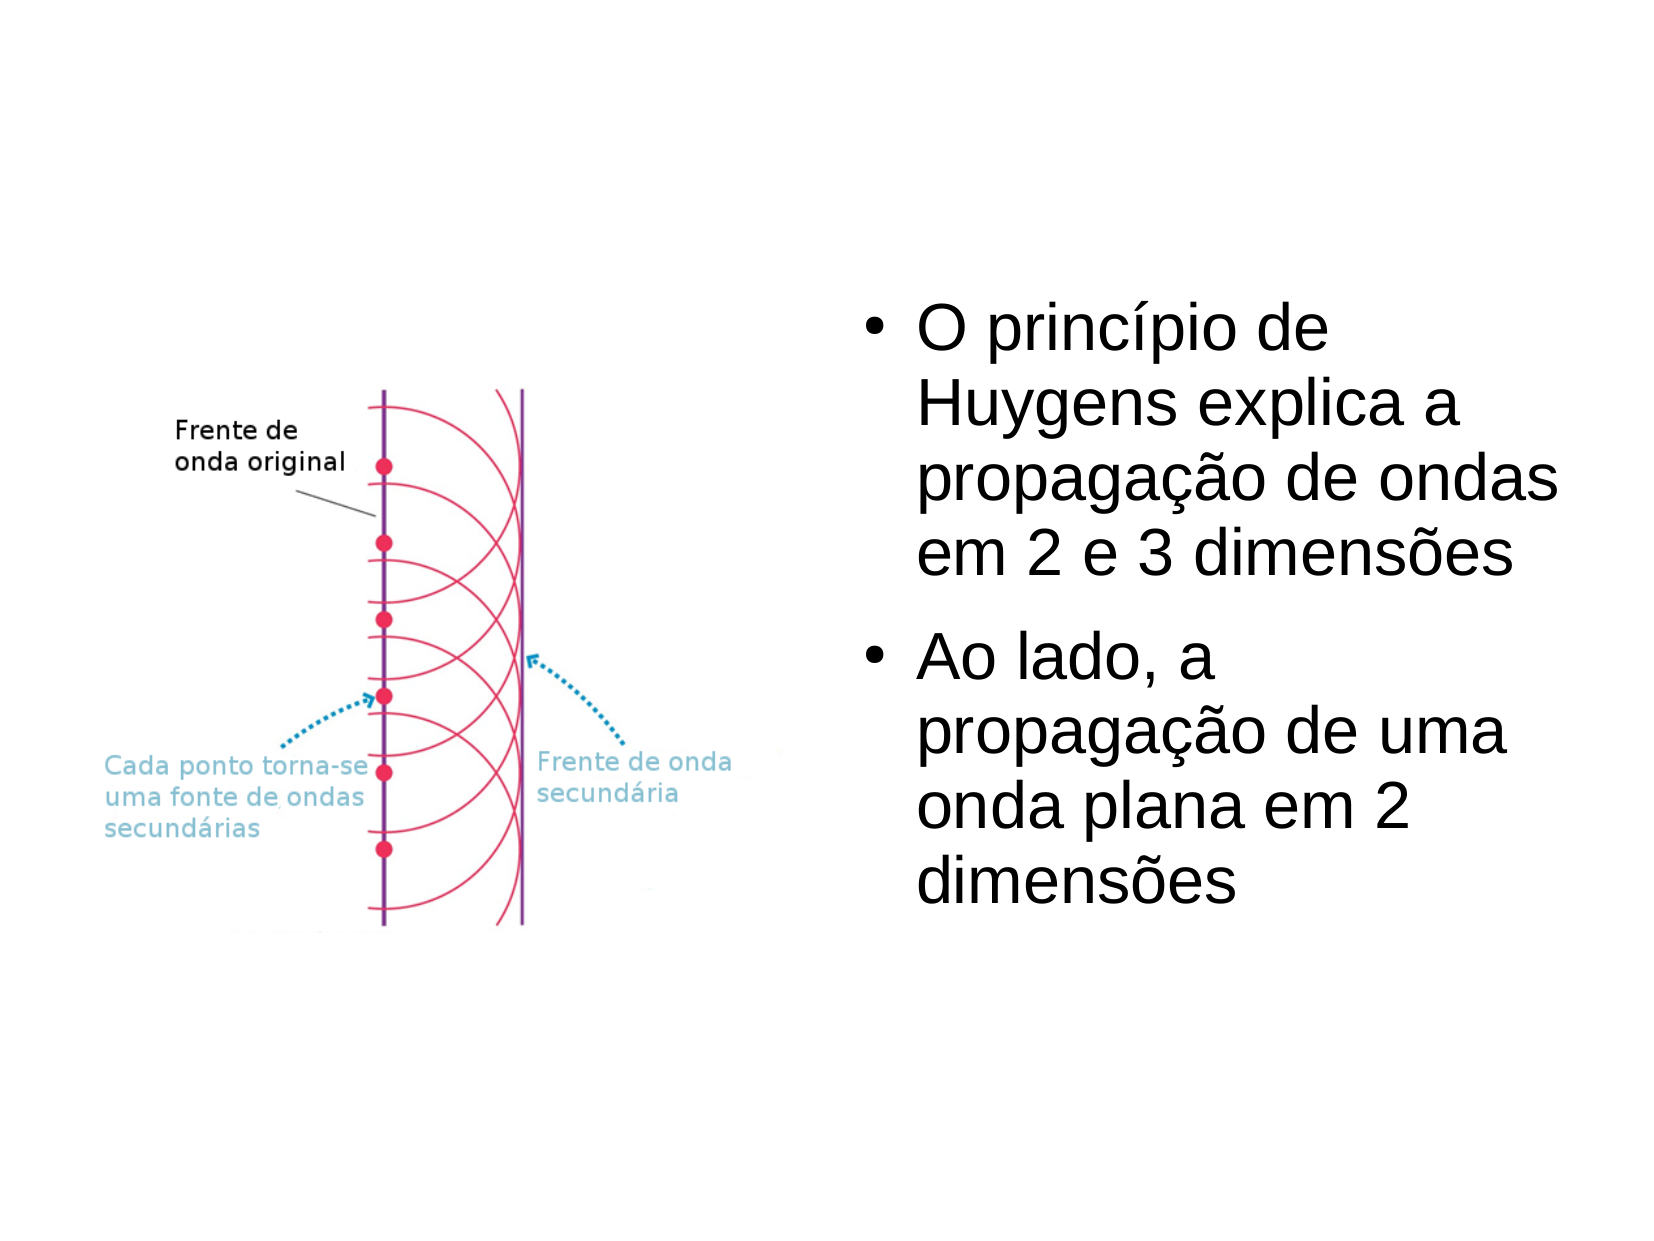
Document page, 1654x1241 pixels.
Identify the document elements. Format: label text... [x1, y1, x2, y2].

picture [82, 339, 809, 960]
list O princípio de Huygens explica a propagação de ondas em 2 e 3 dimensões Ao lado, a propagação de uma onda plana em 2 dimensões [845, 290, 1572, 1010]
